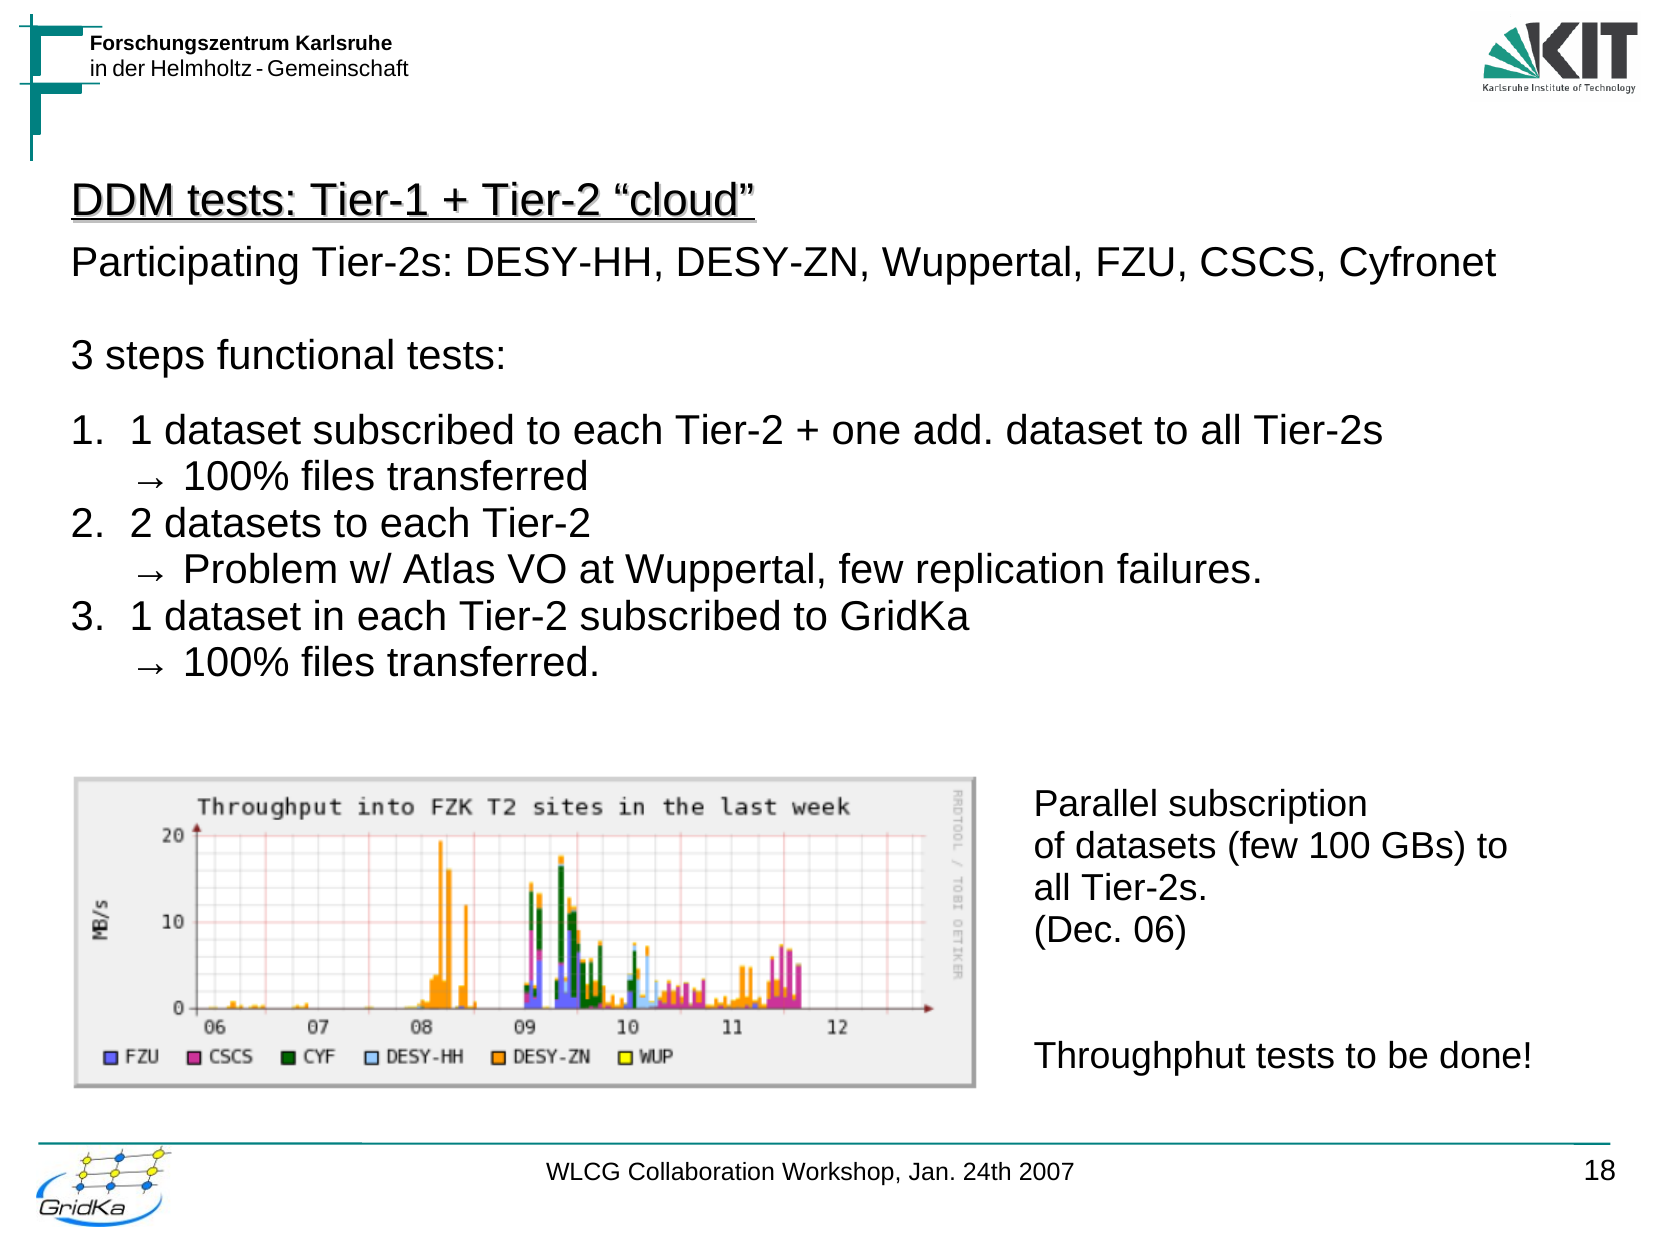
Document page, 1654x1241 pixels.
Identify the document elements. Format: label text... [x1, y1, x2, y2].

picture [1470, 11, 1641, 102]
picture [68, 774, 981, 1093]
text_box DDM tests: Tier-1 + Tier-2 “cloud” Participating Tier-2s: DESY-HH, DESY-ZN, Wuppertal, FZU, CSCS, Cyfronet 3 steps functional tests: 1. 1 dataset subscribed to each Tier-2 + one add. dataset to all Tier-2s → 100% files transferred 2. 2 datasets to each Tier-2 → Problem w/ Atlas VO at Wuppertal, few replication failures. 3. 1 dataset in each Tier-2 subscribed to GridKa → 100% files transferred. [55, 166, 1512, 693]
text_box Parallel subscription of datasets (few 100 GBs) to all Tier-2s. (Dec. 06) Throughphut tests to be done! [1018, 775, 1548, 1085]
picture [36, 1145, 172, 1227]
